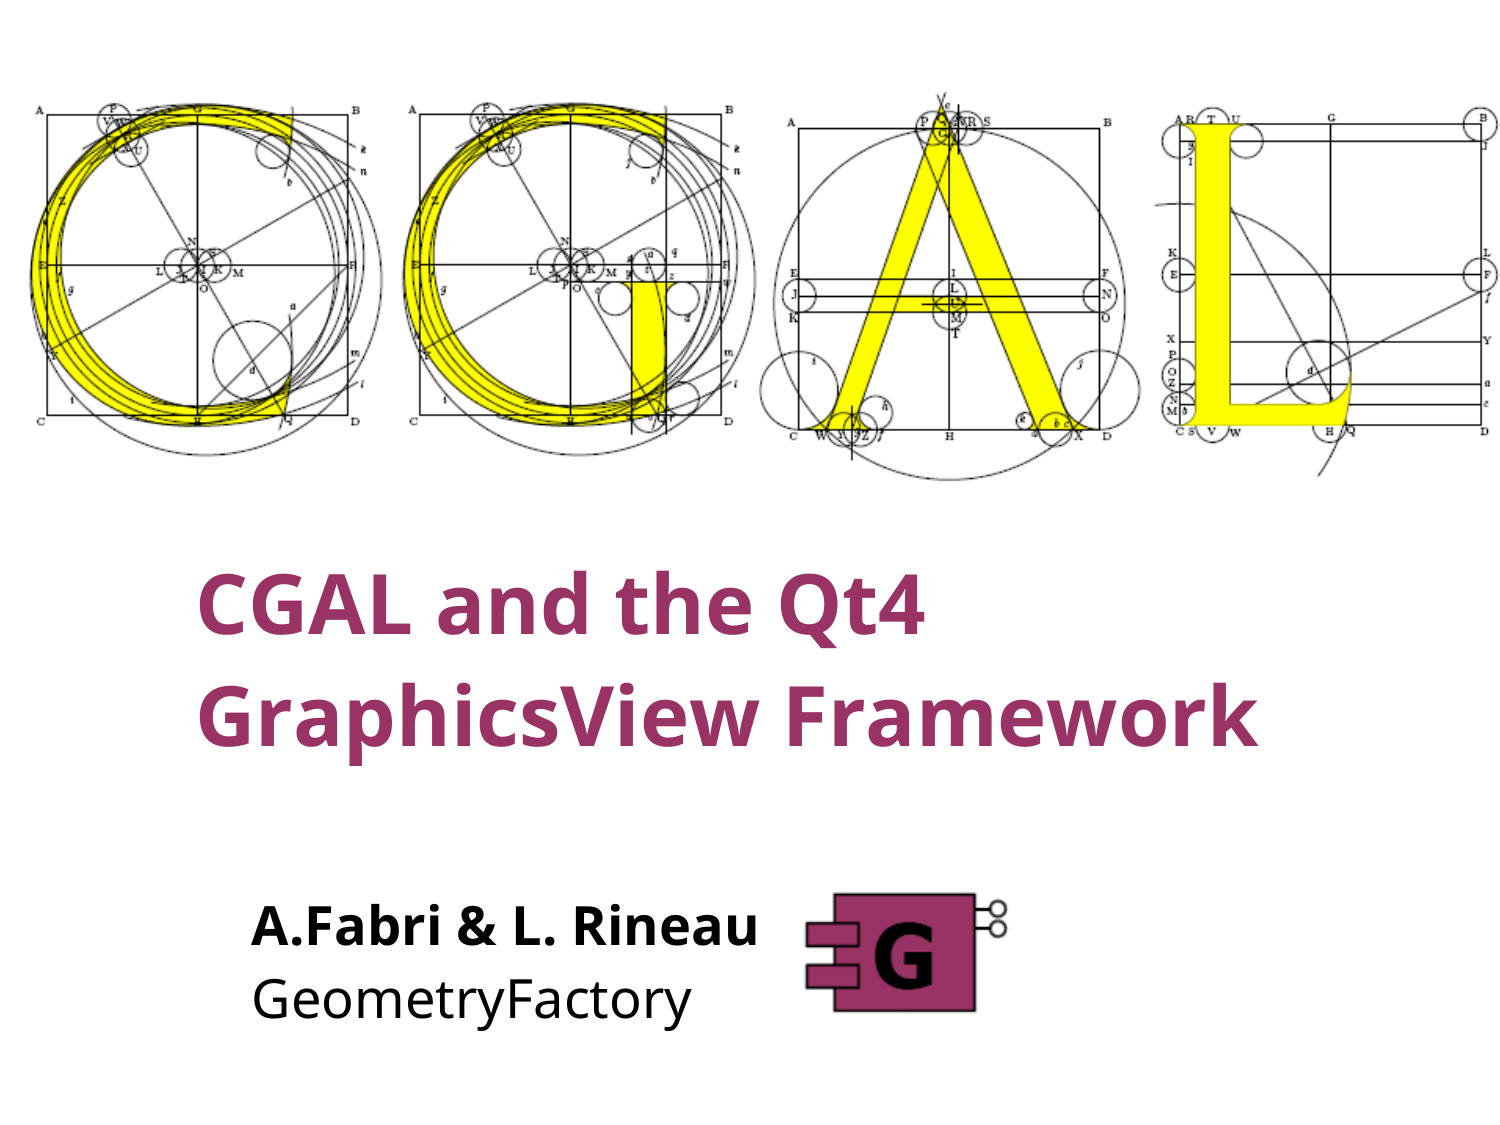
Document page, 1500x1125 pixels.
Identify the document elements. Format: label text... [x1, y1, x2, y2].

picture [20, 80, 388, 468]
picture [1148, 100, 1500, 481]
title CGAL and the Qt4 GraphicsView Framework [180, 562, 1335, 778]
picture [399, 92, 1146, 489]
subtitle A.Fabri & L. Rineau GeometryFactory [161, 879, 906, 1109]
picture [797, 883, 1015, 1031]
